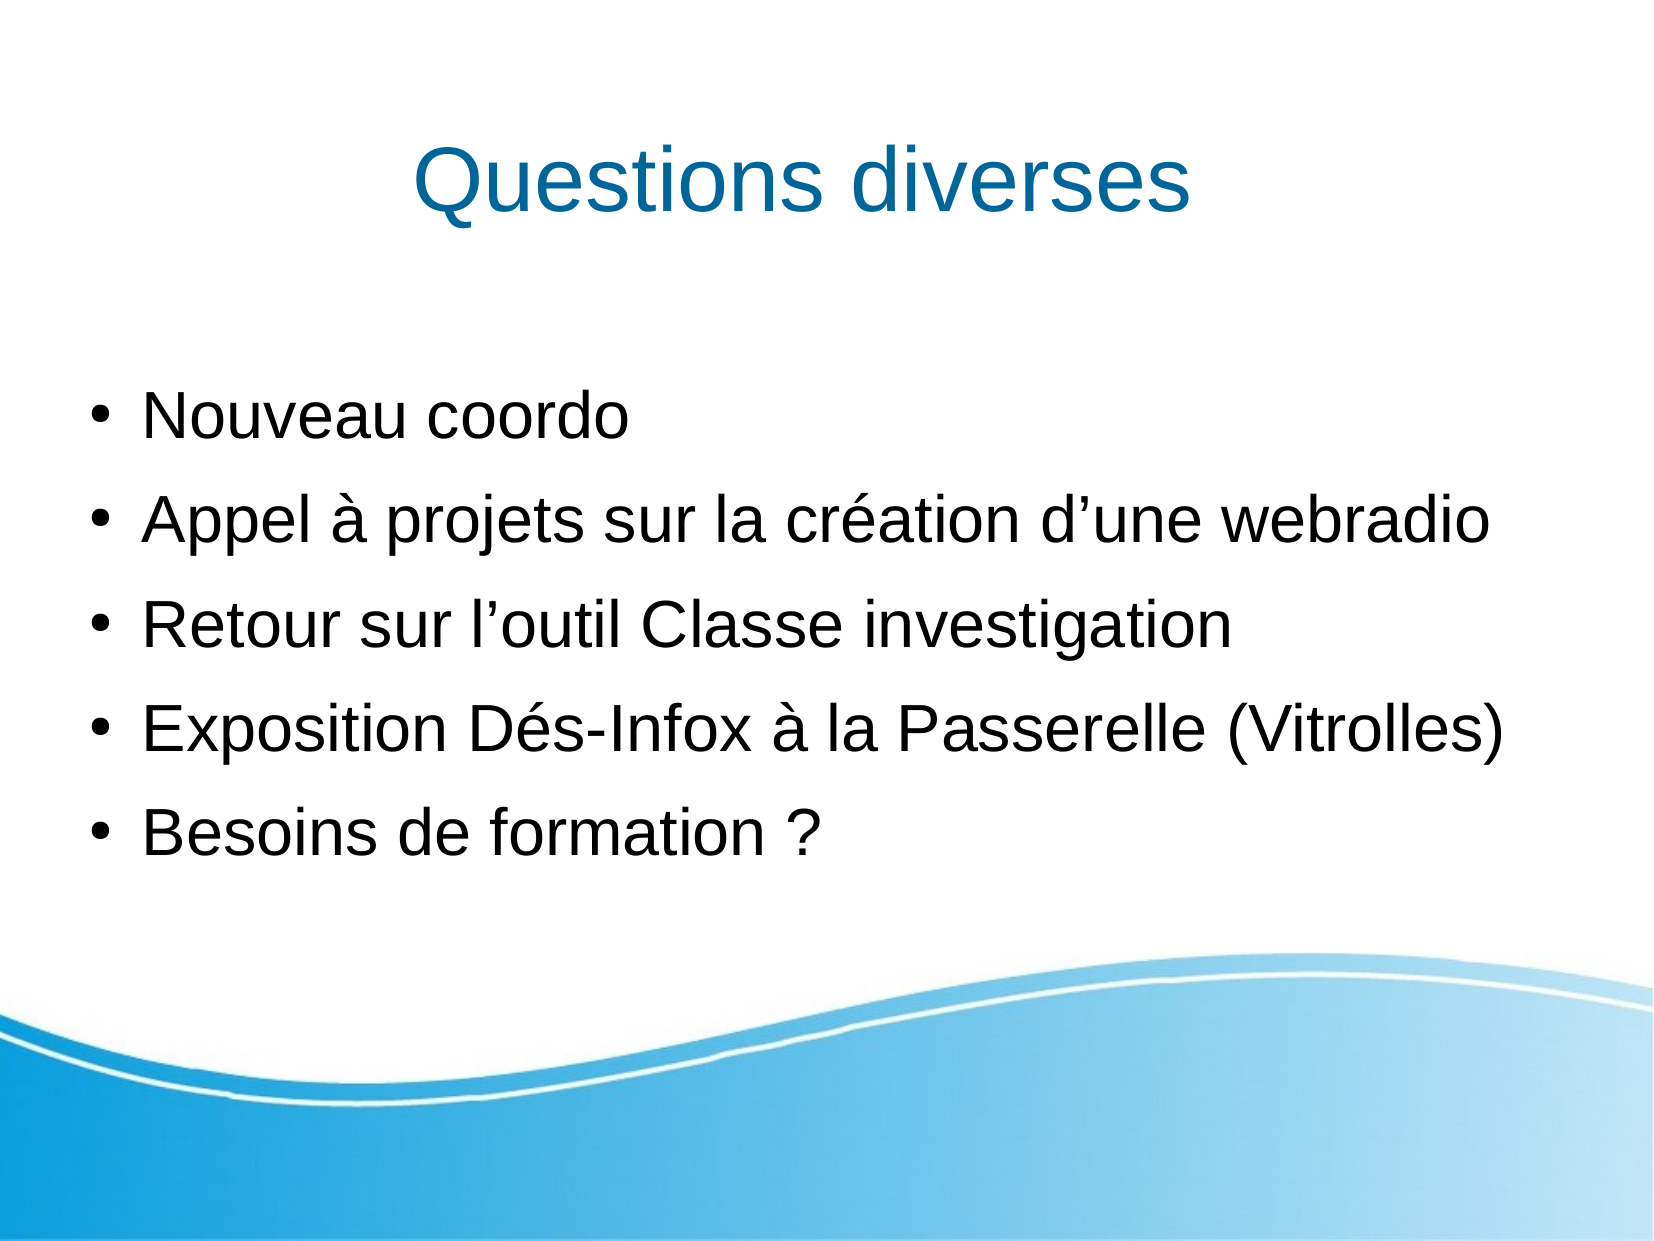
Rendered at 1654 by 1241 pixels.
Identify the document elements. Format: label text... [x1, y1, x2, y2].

list Nouveau coordo Appel à projets sur la création d’une webradio Retour sur l’outil Classe investigation Exposition Dés-Infox à la Passerelle (Vitrolles) Besoins de formation ? [70, 377, 1571, 1010]
picture [0, 952, 1654, 1241]
title Questions diverses [59, 76, 1548, 284]
